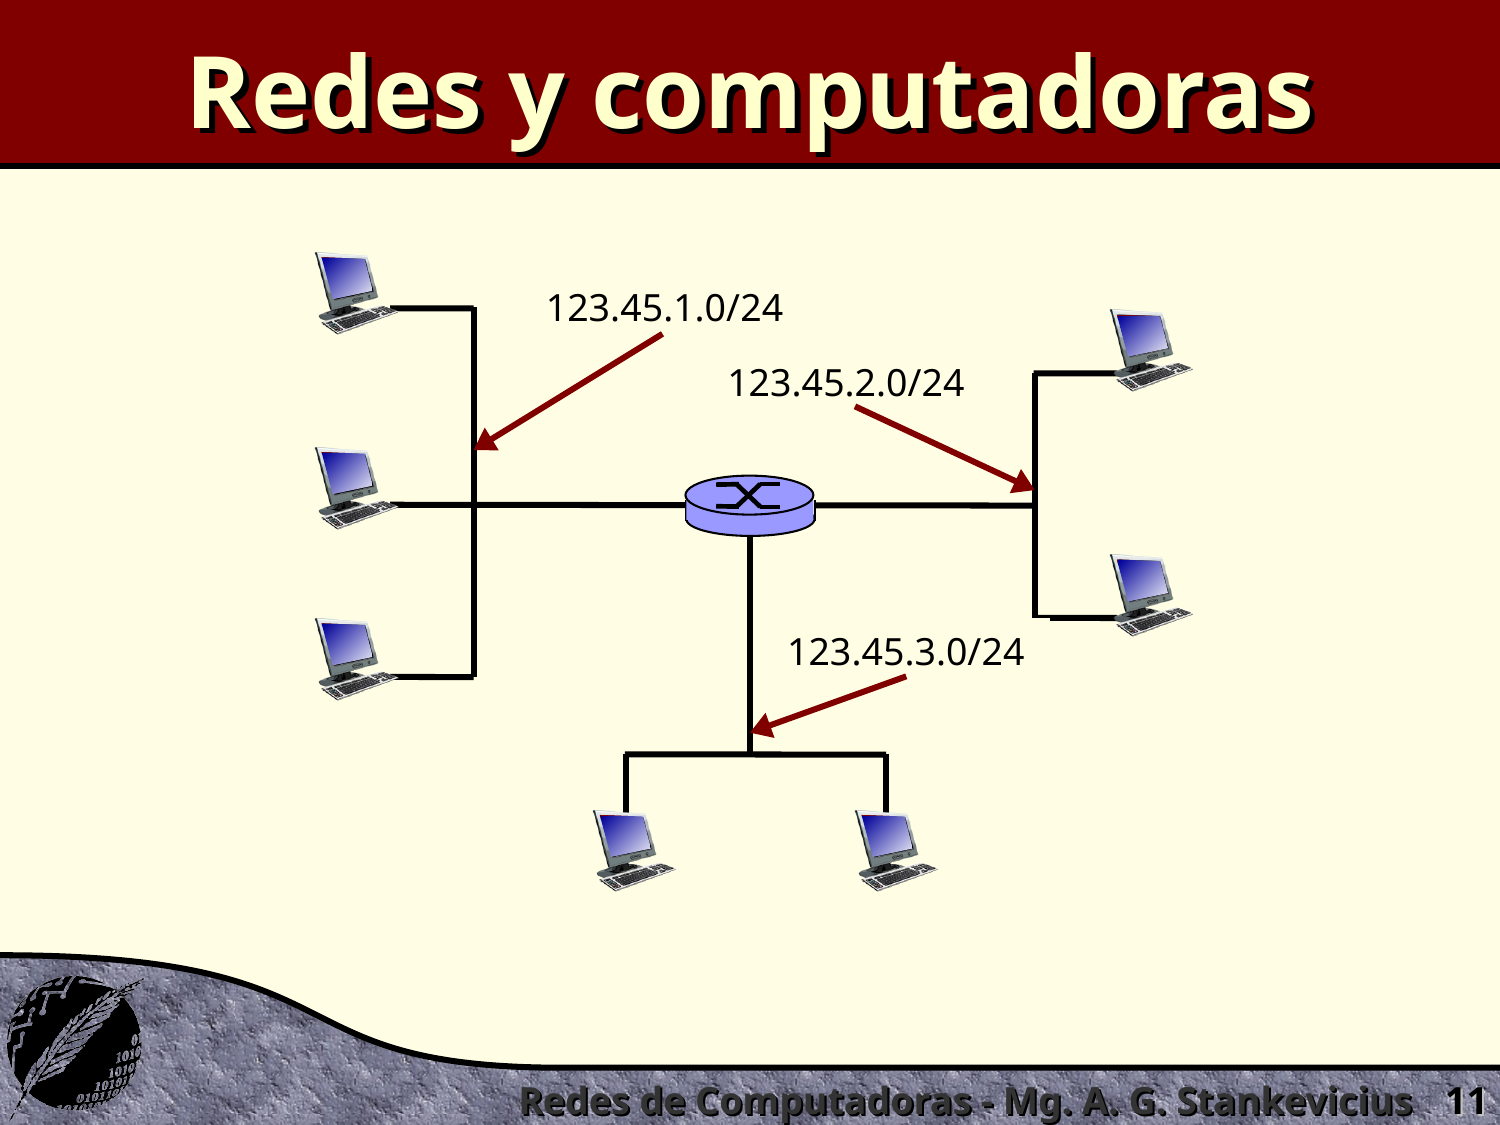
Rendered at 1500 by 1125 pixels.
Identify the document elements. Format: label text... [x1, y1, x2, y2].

picture [852, 806, 958, 898]
text_box [1116, 559, 1169, 602]
picture [1107, 550, 1213, 643]
text_box [321, 623, 373, 666]
picture [312, 614, 418, 707]
picture [590, 806, 696, 898]
picture [790, 1100, 795, 1110]
picture [1107, 305, 1213, 398]
text_box [599, 814, 651, 858]
picture [1047, 1100, 1054, 1110]
text_box [685, 461, 816, 536]
text_box [861, 814, 913, 858]
text_box 123.45.2.0/24 [712, 349, 991, 417]
text_box [1116, 314, 1169, 357]
text_box 123.45.1.0/24 [531, 274, 803, 342]
picture [312, 248, 418, 341]
title Redes y computadoras [15, 5, 1485, 160]
text_box [321, 257, 373, 300]
text_box [321, 452, 373, 495]
picture [0, 959, 1500, 1125]
text_box 123.45.3.0/24 [772, 618, 1050, 686]
picture [312, 443, 418, 536]
